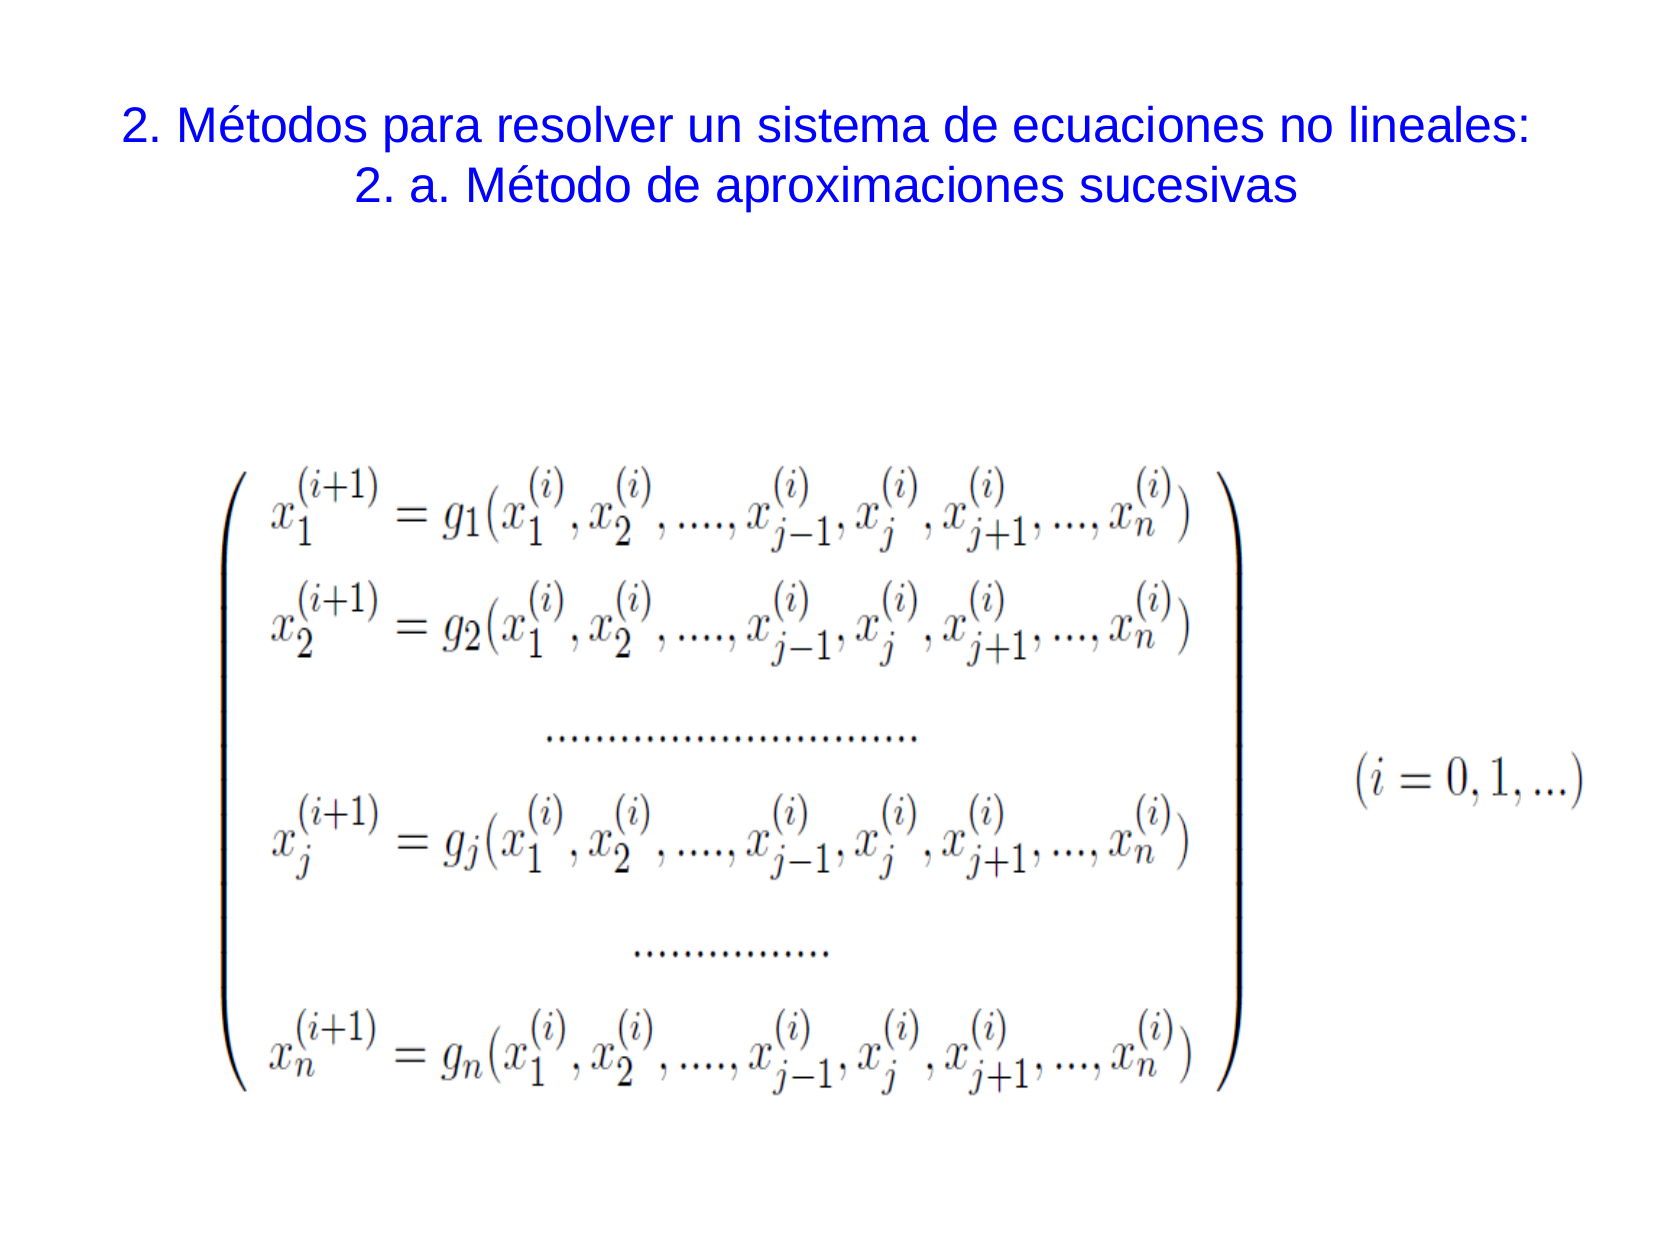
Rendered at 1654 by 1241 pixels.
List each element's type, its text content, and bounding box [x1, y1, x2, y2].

title 2. Métodos para resolver un sistema de ecuaciones no lineales: 2. a. Método de aproximaciones sucesivas [82, 49, 1571, 257]
picture [88, 428, 1625, 1123]
